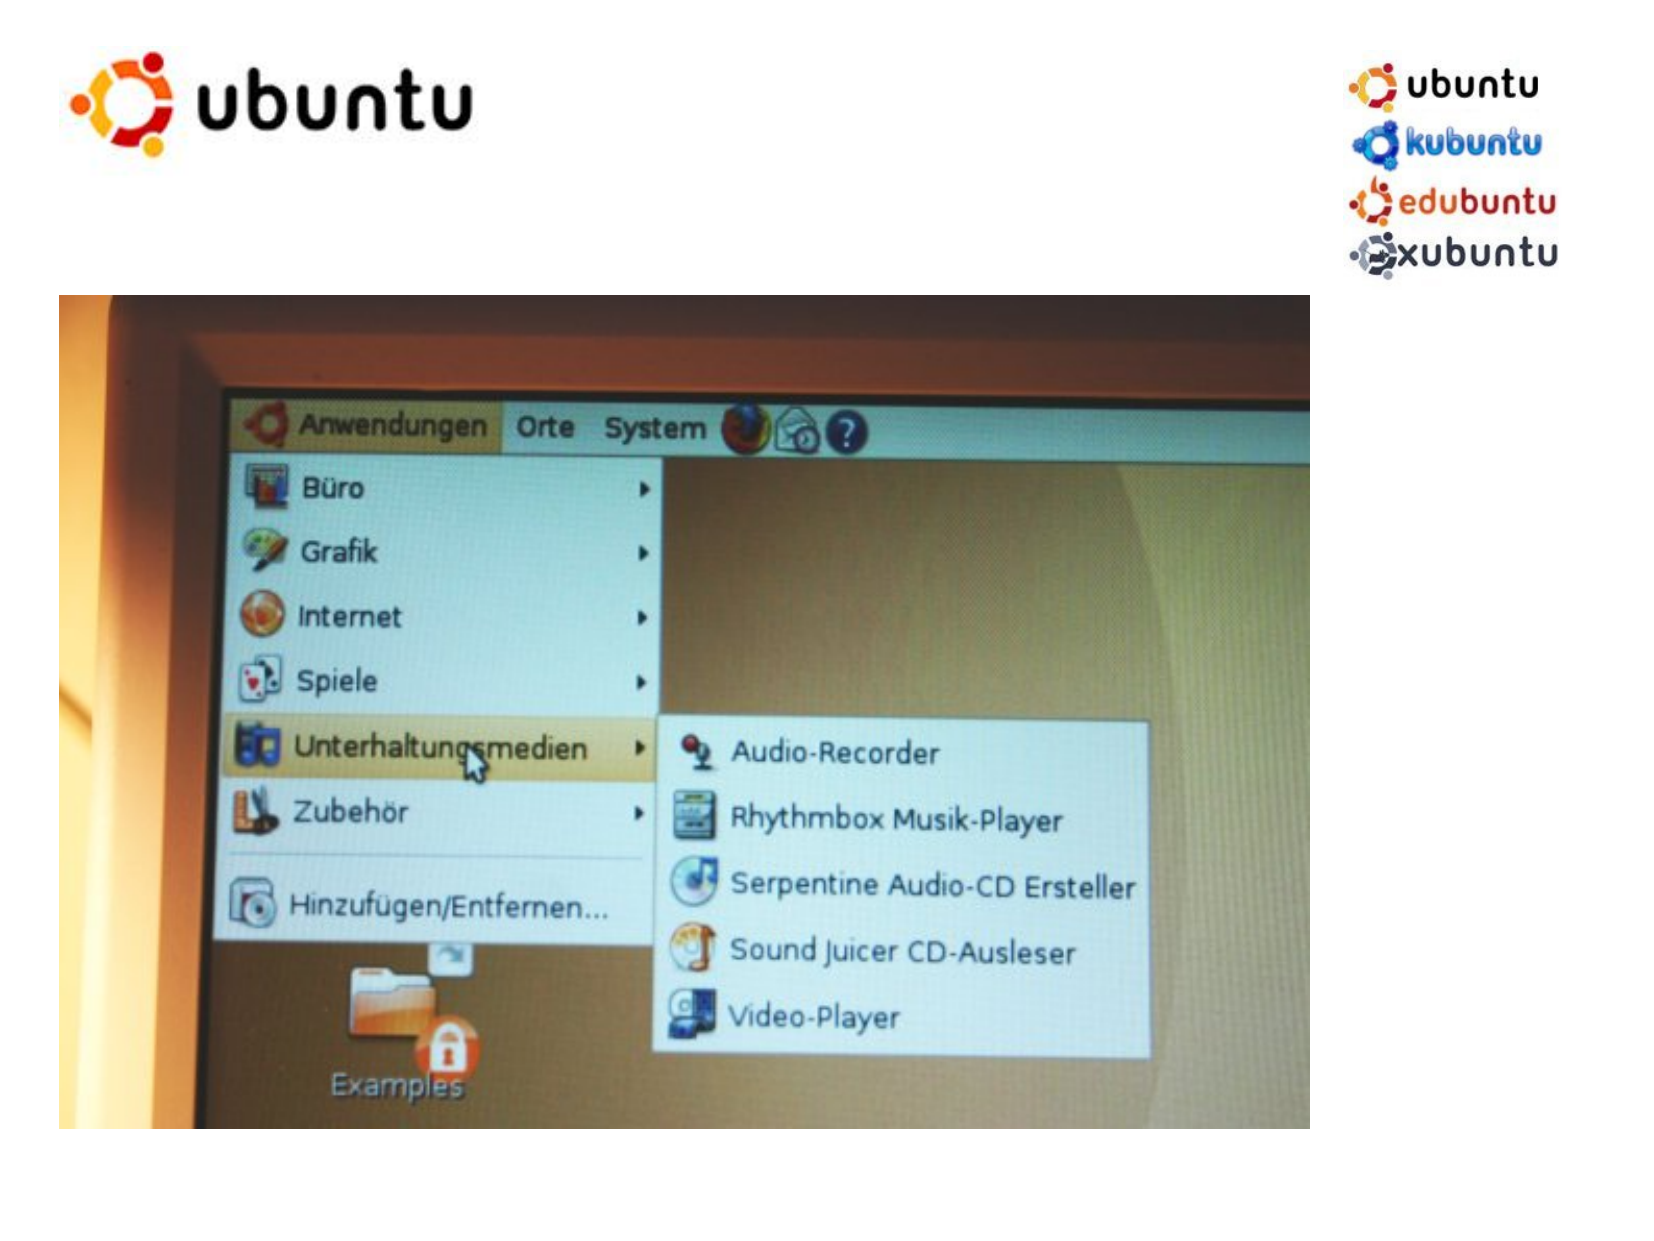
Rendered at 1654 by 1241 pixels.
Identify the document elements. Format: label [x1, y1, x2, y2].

picture [1343, 50, 1565, 296]
picture [59, 46, 501, 178]
picture [59, 295, 1310, 1129]
